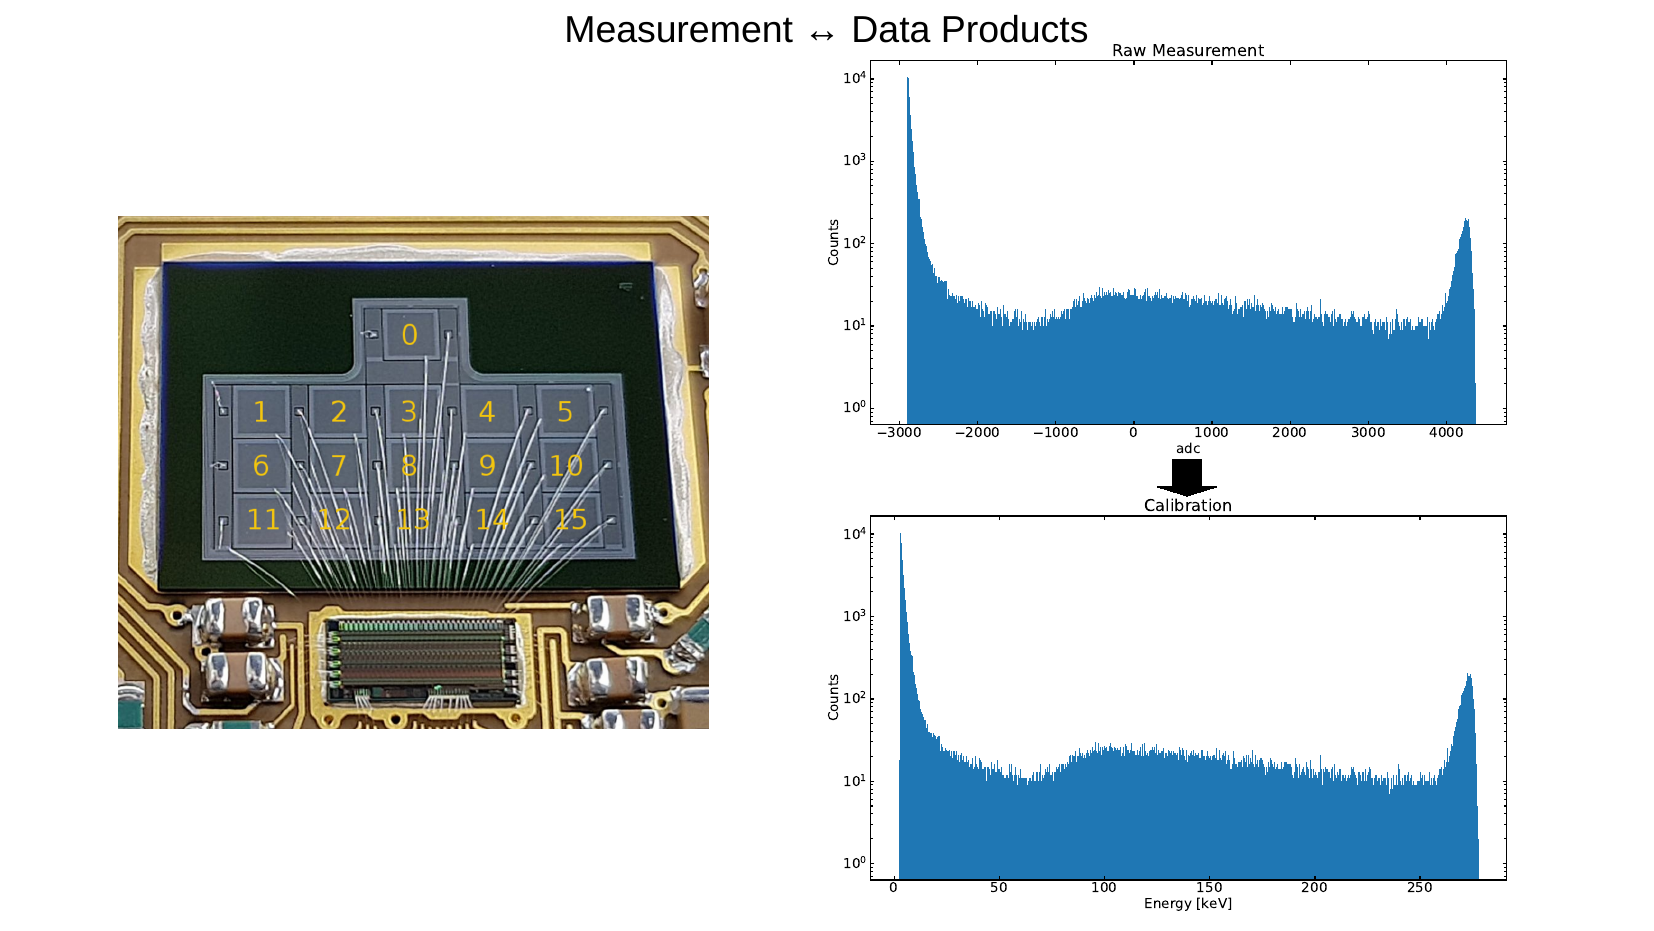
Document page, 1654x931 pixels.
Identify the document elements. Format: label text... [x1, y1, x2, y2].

picture [118, 216, 709, 729]
text_box Measurement ↔ Data Products [549, 1, 1104, 58]
picture [767, 4, 1590, 931]
text_box [1157, 459, 1217, 497]
